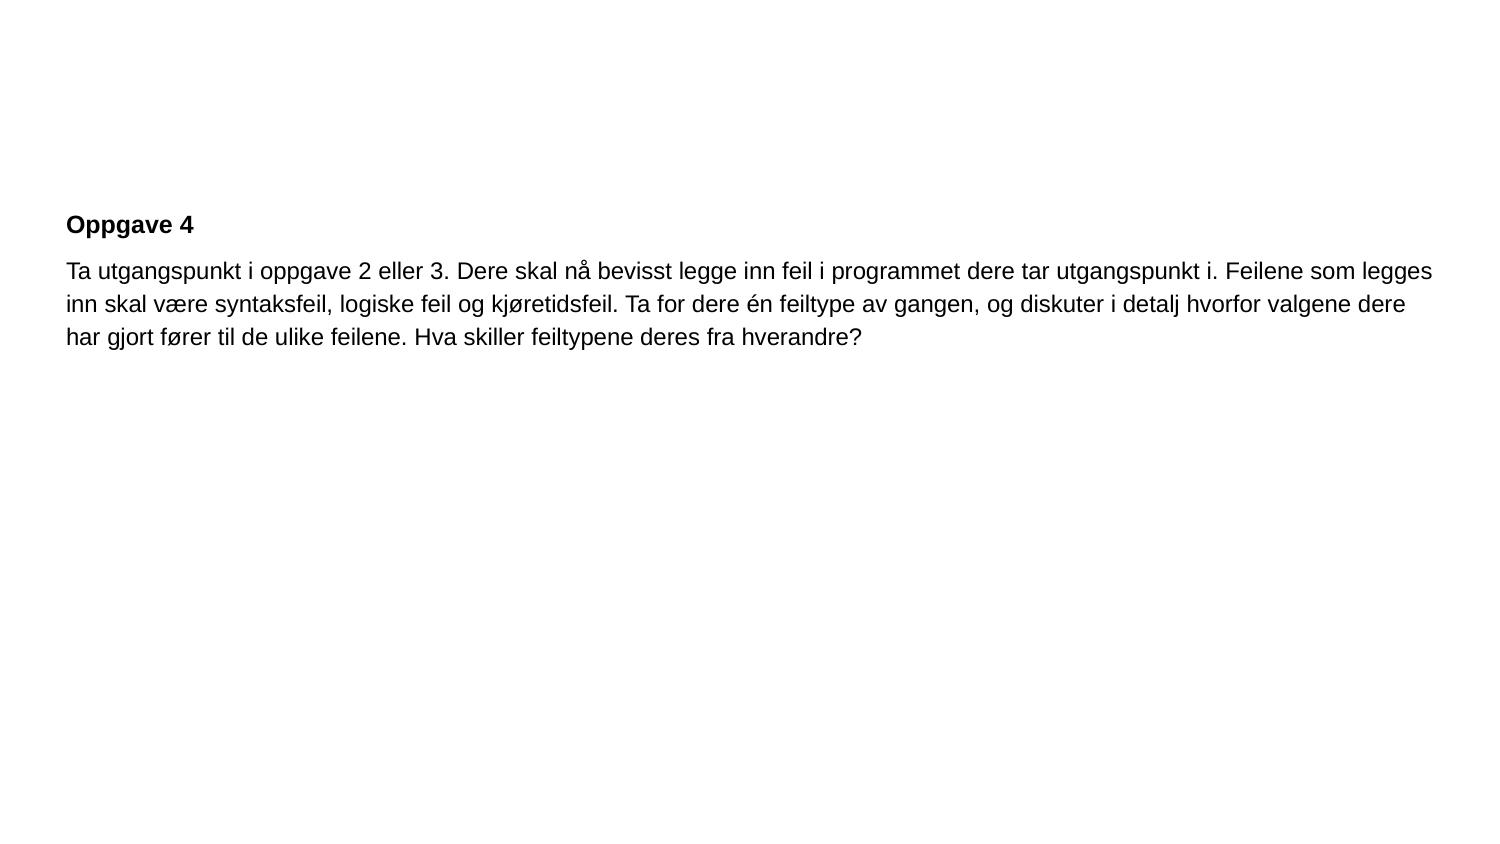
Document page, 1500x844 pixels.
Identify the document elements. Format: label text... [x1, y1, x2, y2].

list Oppgave 4 Ta utgangspunkt i oppgave 2 eller 3. Dere skal nå bevisst legge inn feil i programmet dere tar utgangspunkt i. Feilene som legges inn skal være syntaksfeil, logiske feil og kjøretidsfeil. Ta for dere én feiltype av gangen, og diskuter i detalj hvorfor valgene dere har gjort fører til de ulike feilene. Hva skiller feiltypene deres fra hverandre? [51, 189, 1449, 750]
